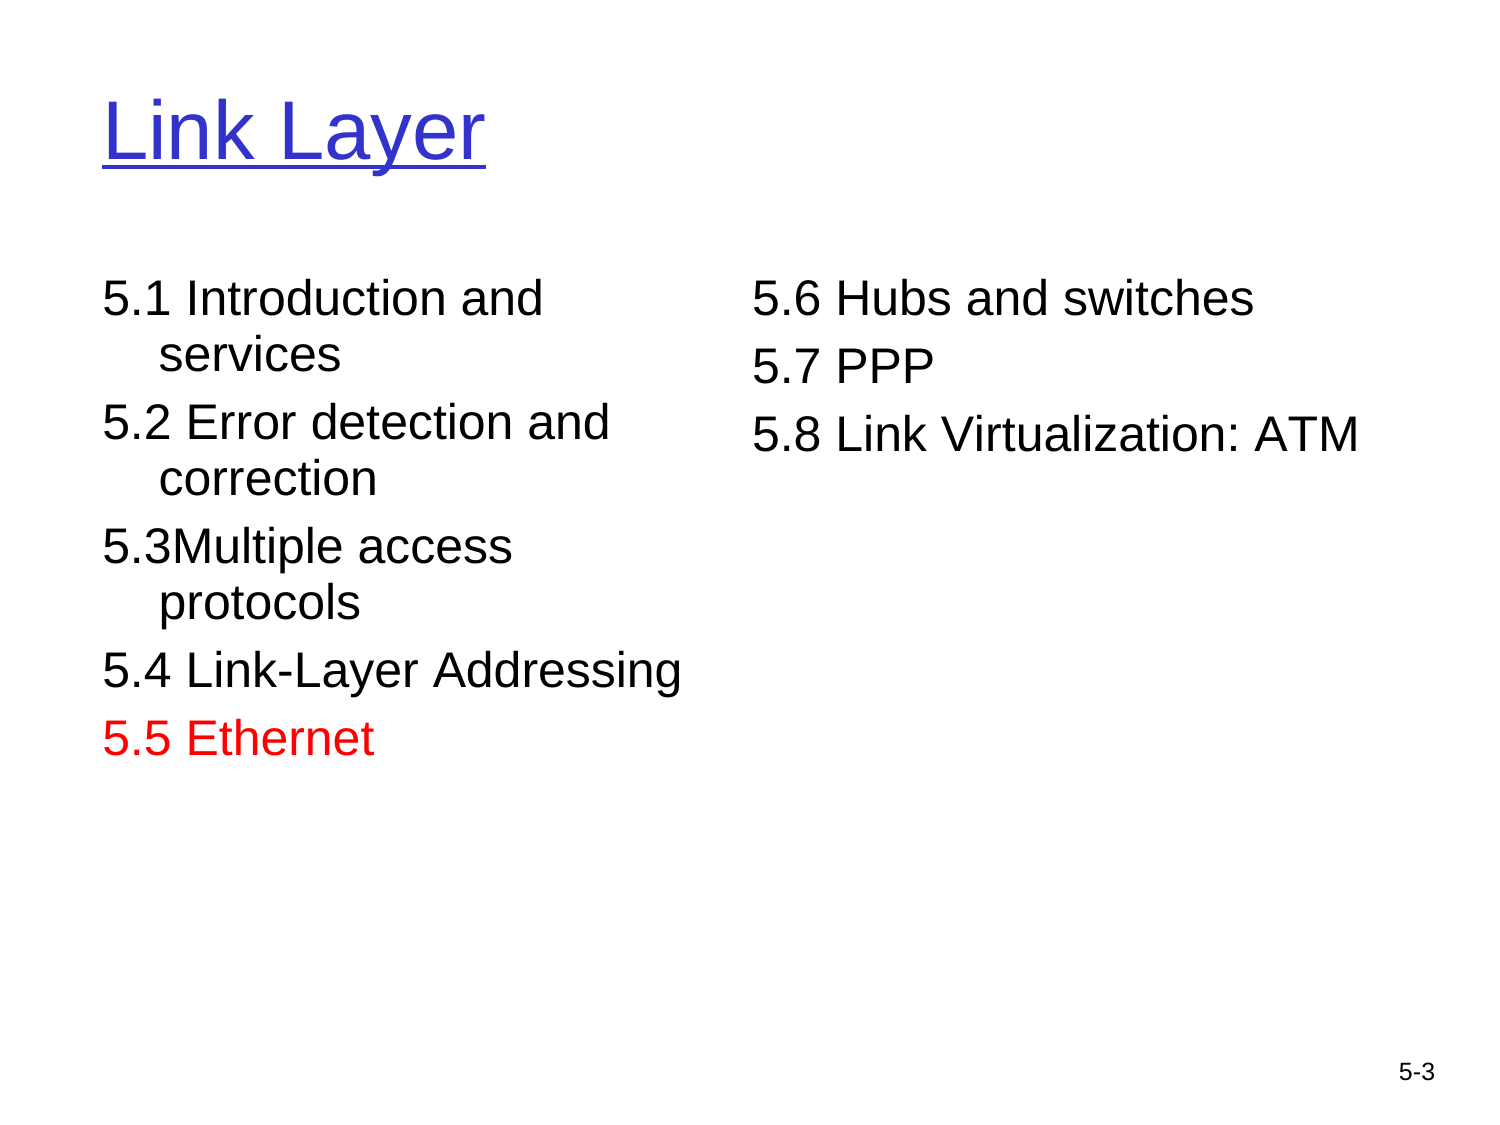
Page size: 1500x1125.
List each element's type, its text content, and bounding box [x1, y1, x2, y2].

title Link Layer [87, 37, 1363, 225]
list 5.6 Hubs and switches 5.7 PPP 5.8 Link Virtualization: ATM [737, 262, 1403, 1026]
list 5.1 Introduction and services 5.2 Error detection and correction 5.3Multiple access protocols 5.4 Link-Layer Addressing 5.5 Ethernet [87, 262, 713, 1026]
